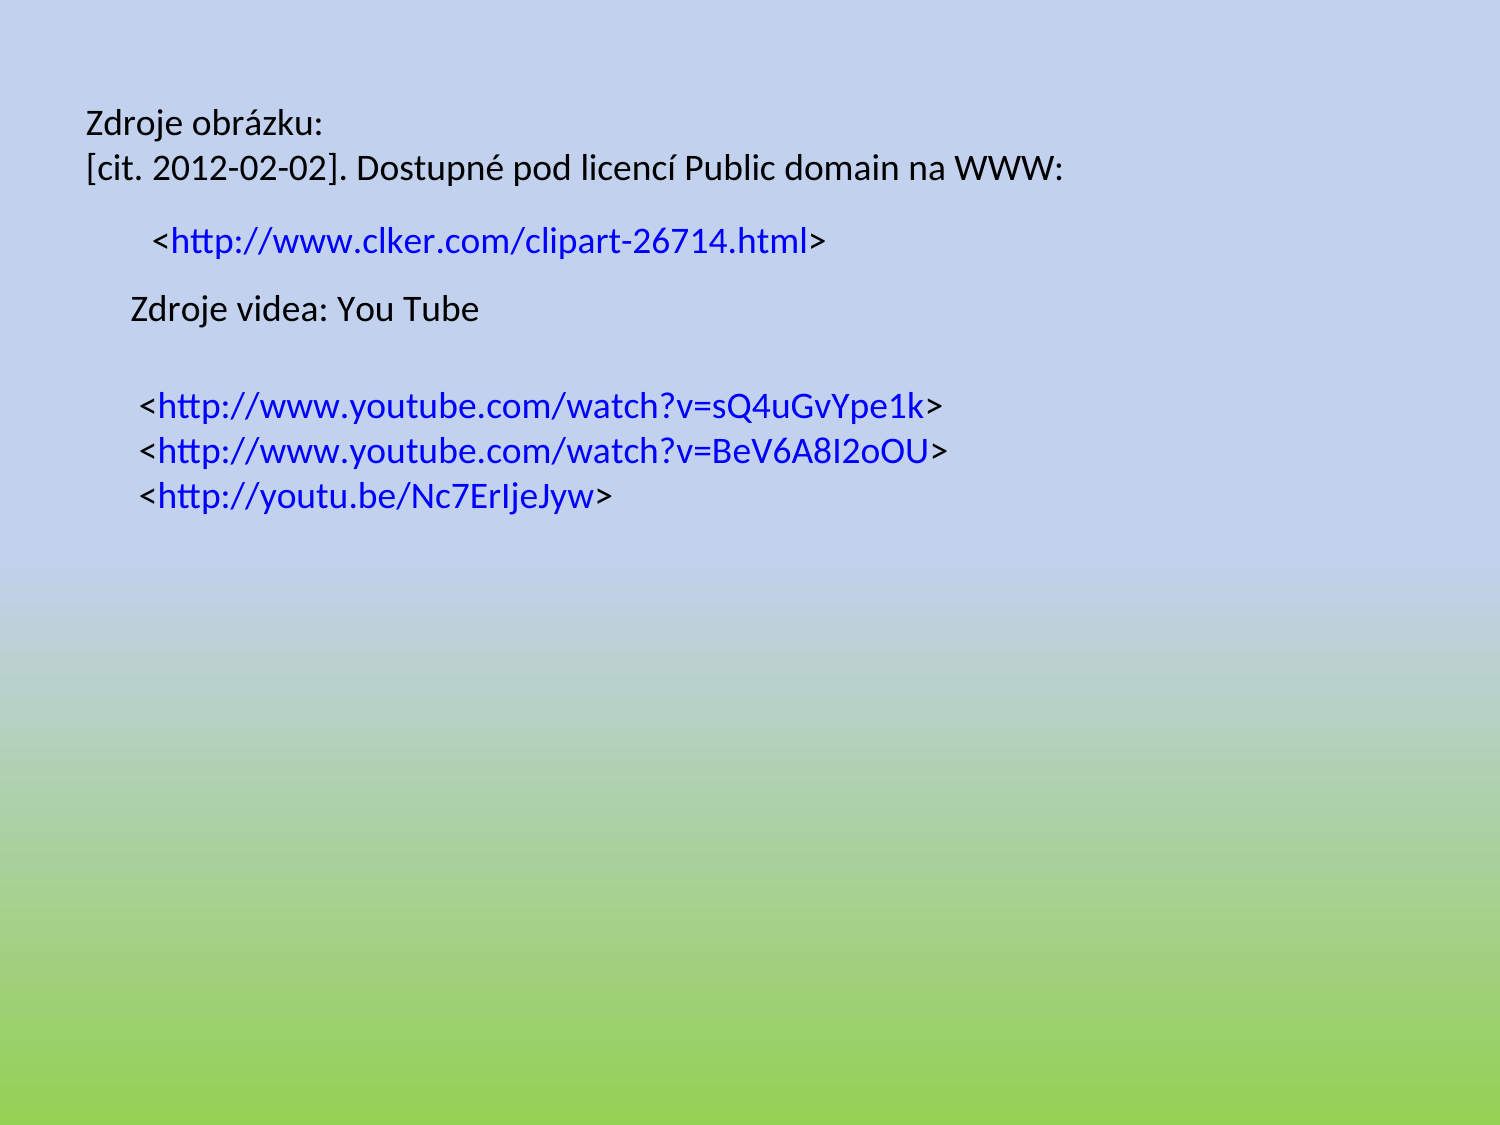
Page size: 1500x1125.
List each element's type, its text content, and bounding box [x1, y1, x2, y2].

picture [0, 0, 1500, 1125]
text_box Zdroje videa: You Tube [115, 231, 496, 338]
text_box <http://www.youtube.com/watch?v=sQ4uGvYpe1k> <http://www.youtube.com/watch?v=BeV6A8I2oOU> <http://youtu.be/Nc7ErIjeJyw> [123, 373, 1078, 659]
text_box <http://www.clker.com/clipart-26714.html> [137, 208, 842, 314]
text_box Zdroje obrázku: [cit. 2012-02-02]. Dostupné pod licencí Public domain na WWW: [71, 90, 1081, 196]
